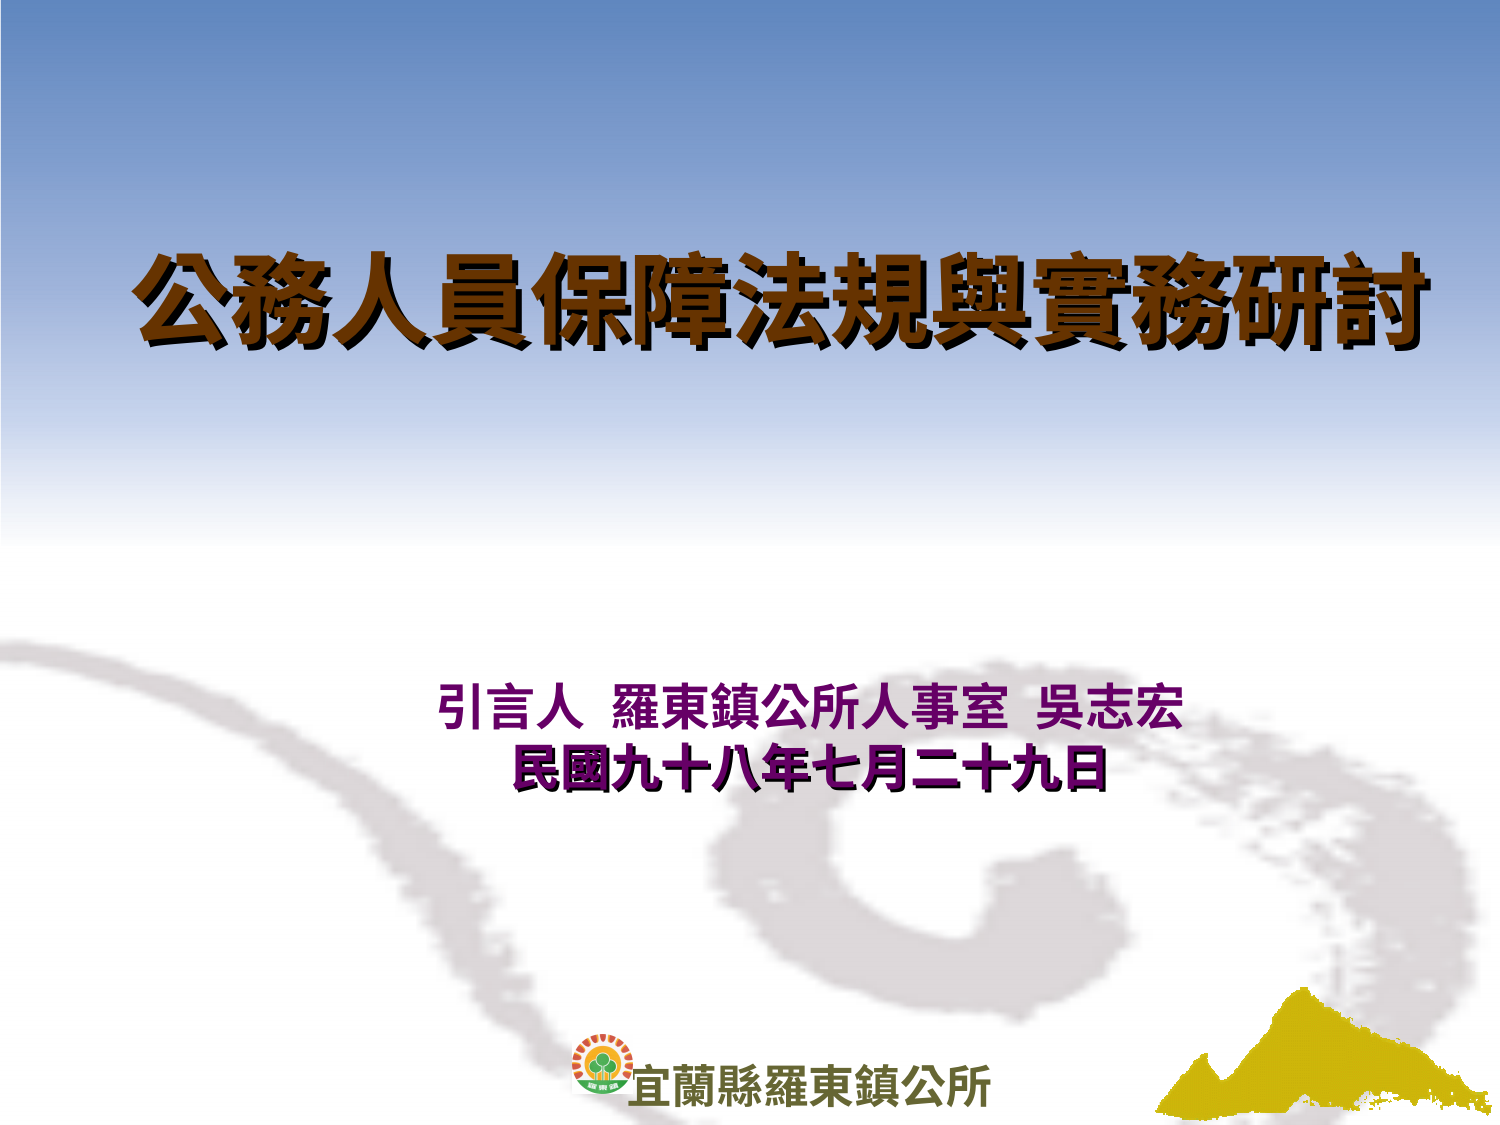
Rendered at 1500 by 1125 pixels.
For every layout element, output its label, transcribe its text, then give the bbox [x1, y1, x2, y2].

title 公務人員保障法規與實務研討 [100, 207, 1459, 386]
subtitle 引言人 羅東鎮公所人事室 吳志宏 民國九十八年七月二十九日 [395, 621, 1225, 799]
picture [0, 0, 1500, 1125]
